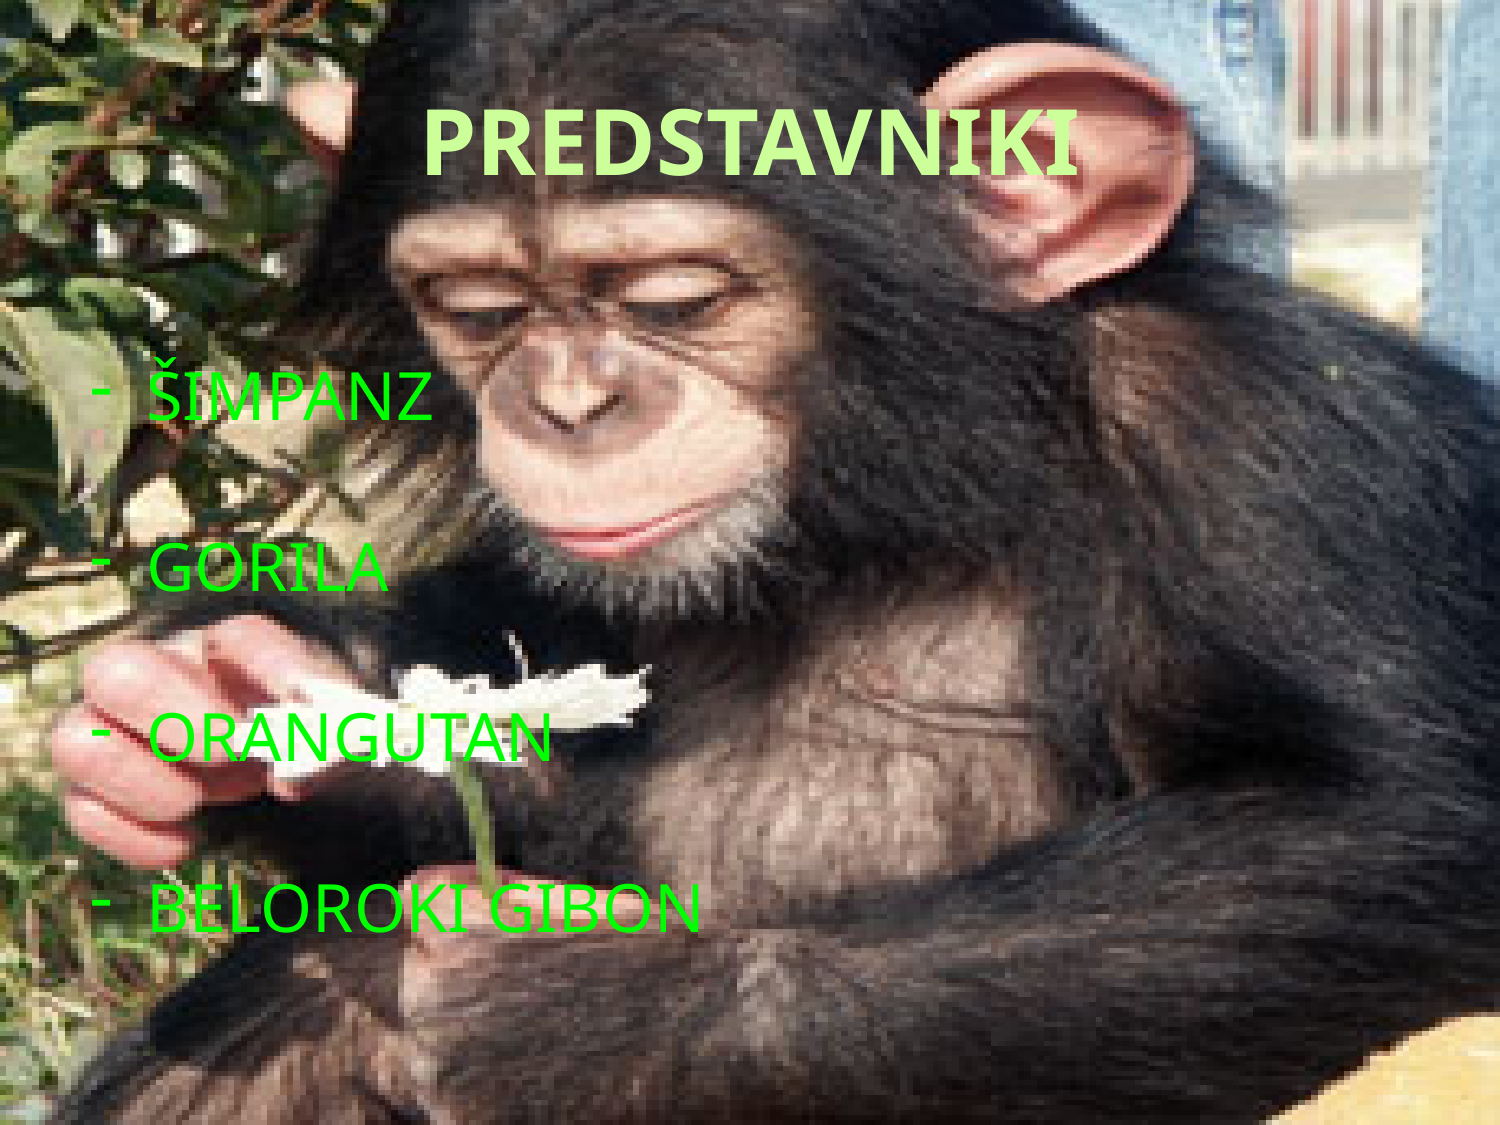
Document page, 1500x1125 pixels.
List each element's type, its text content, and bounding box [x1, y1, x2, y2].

picture [0, 0, 1500, 1125]
title PREDSTAVNIKI [75, 45, 1425, 233]
list ŠIMPANZ GORILA ORANGUTAN BELOROKI GIBON [75, 262, 1425, 1005]
